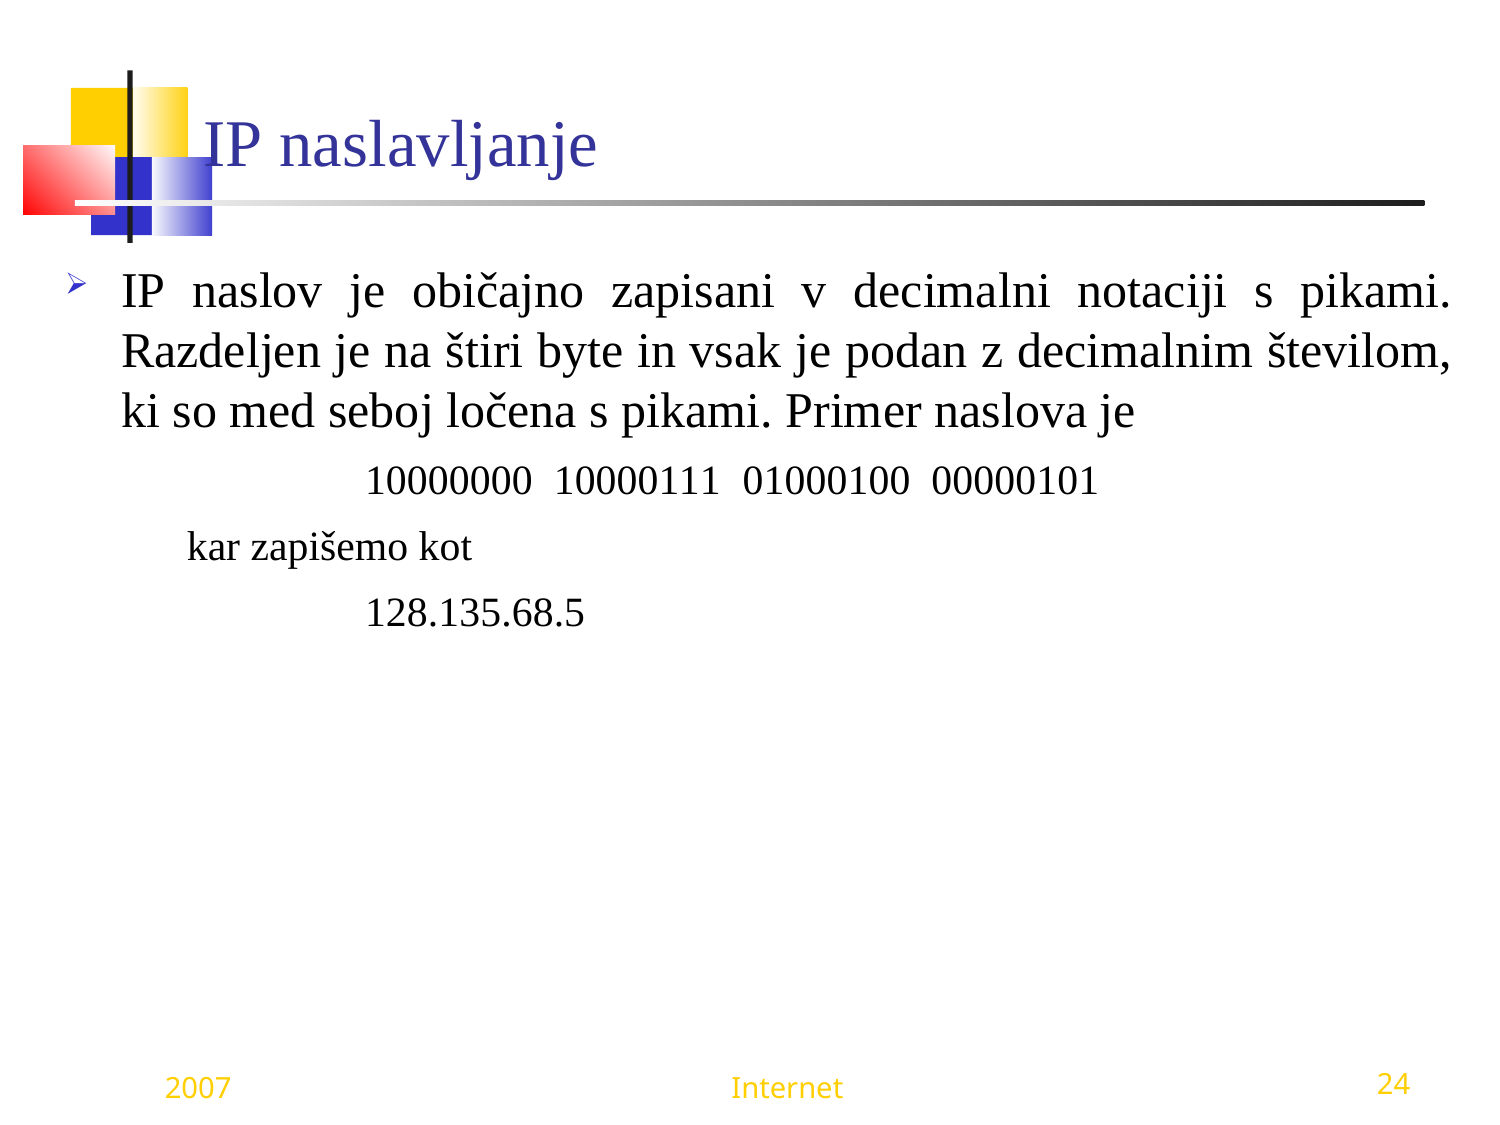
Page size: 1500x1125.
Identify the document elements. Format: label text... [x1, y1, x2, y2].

list IP naslov je običajno zapisani v decimalni notaciji s pikami. Razdeljen je na štiri byte in vsak je podan z decimalnim številom, ki so med seboj ločena s pikami. Primer naslova je 10000000 10000111 01000100 00000101 kar zapišemo kot 128.135.68.5 [50, 249, 1469, 1007]
title IP naslavljanje [188, 92, 1468, 188]
text_box <number> [1112, 1037, 1426, 1113]
text_box 2007 [150, 1037, 463, 1113]
text_box Internet [549, 1037, 1026, 1113]
